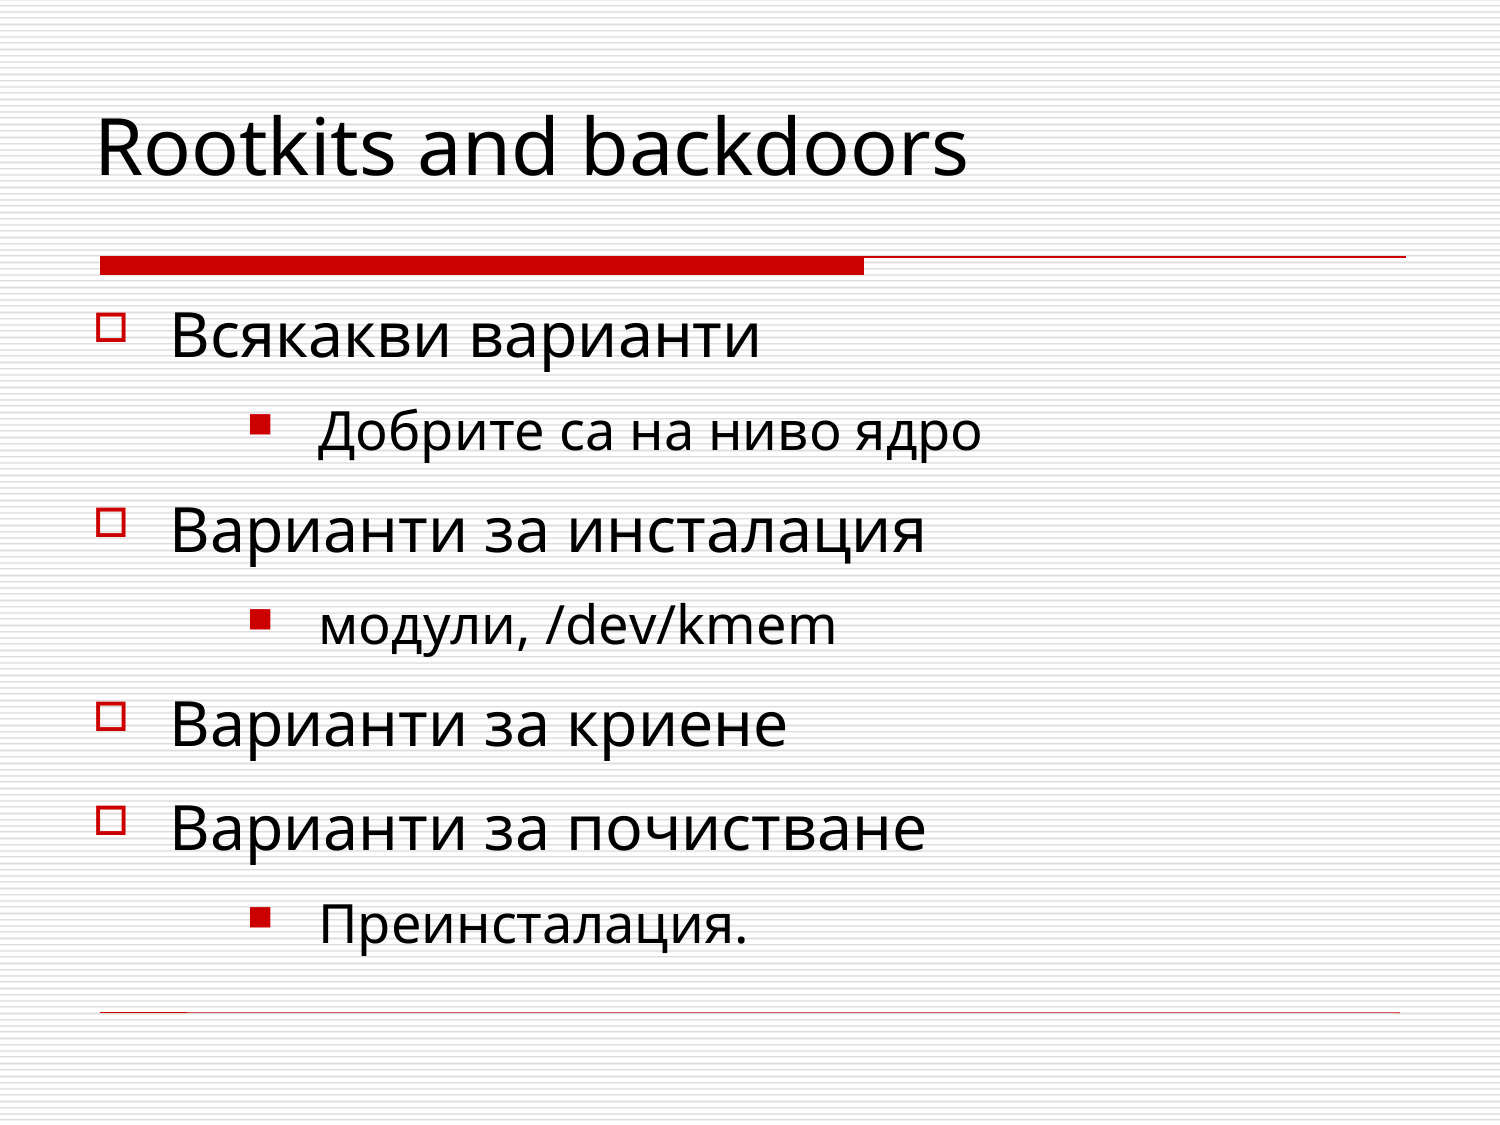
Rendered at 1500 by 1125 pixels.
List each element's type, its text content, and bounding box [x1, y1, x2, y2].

list Всякакви варианти Добрите са на ниво ядро Варианти за инсталация модули, /dev/kmem Варианти за криене Варианти за почистване Преинсталация. [92, 287, 1405, 988]
title Rootkits and backdoors [94, 35, 1407, 249]
picture [0, 0, 1500, 1125]
